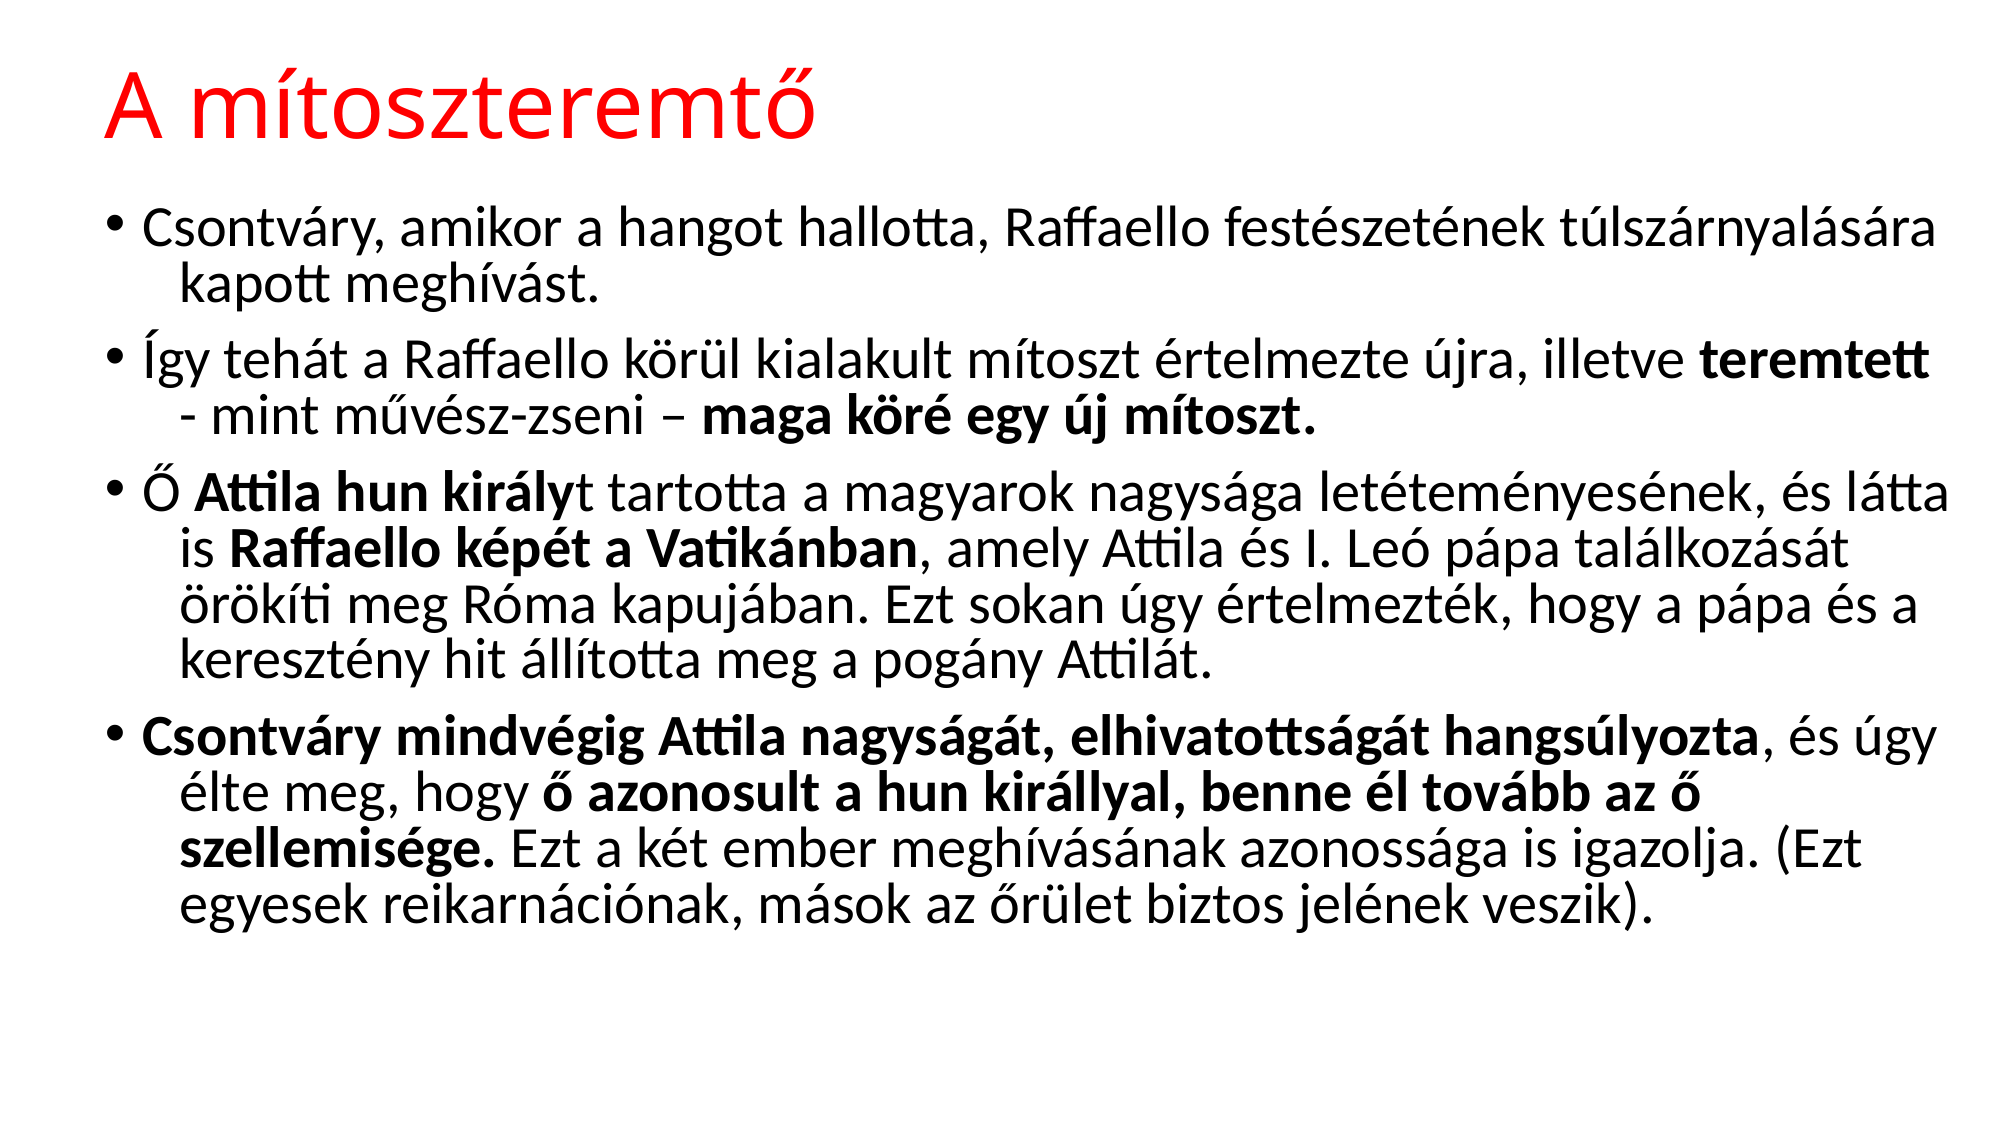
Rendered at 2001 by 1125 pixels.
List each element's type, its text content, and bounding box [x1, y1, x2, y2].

list Csontváry, amikor a hangot hallotta, Raffaello festészetének túlszárnyalására kapott meghívást. Így tehát a Raffaello körül kialakult mítoszt értelmezte újra, illetve teremtett - mint művész-zseni – maga köré egy új mítoszt. Ő Attila hun királyt tartotta a magyarok nagysága letéteményesének, és látta is Raffaello képét a Vatikánban, amely Attila és I. Leó pápa találkozását örökíti meg Róma kapujában. Ezt sokan úgy értelmezték, hogy a pápa és a keresztény hit állította meg a pogány Attilát. Csontváry mindvégig Attila nagyságát, elhivatottságát hangsúlyozta, és úgy élte meg, hogy ő azonosult a hun királlyal, benne él tovább az ő szellemisége. Ezt a két ember meghívásának azonossága is igazolja. (Ezt egyesek reikarnációnak, mások az őrület biztos jelének veszik). [89, 194, 1973, 1086]
title A mítoszteremtő [89, 0, 1815, 194]
